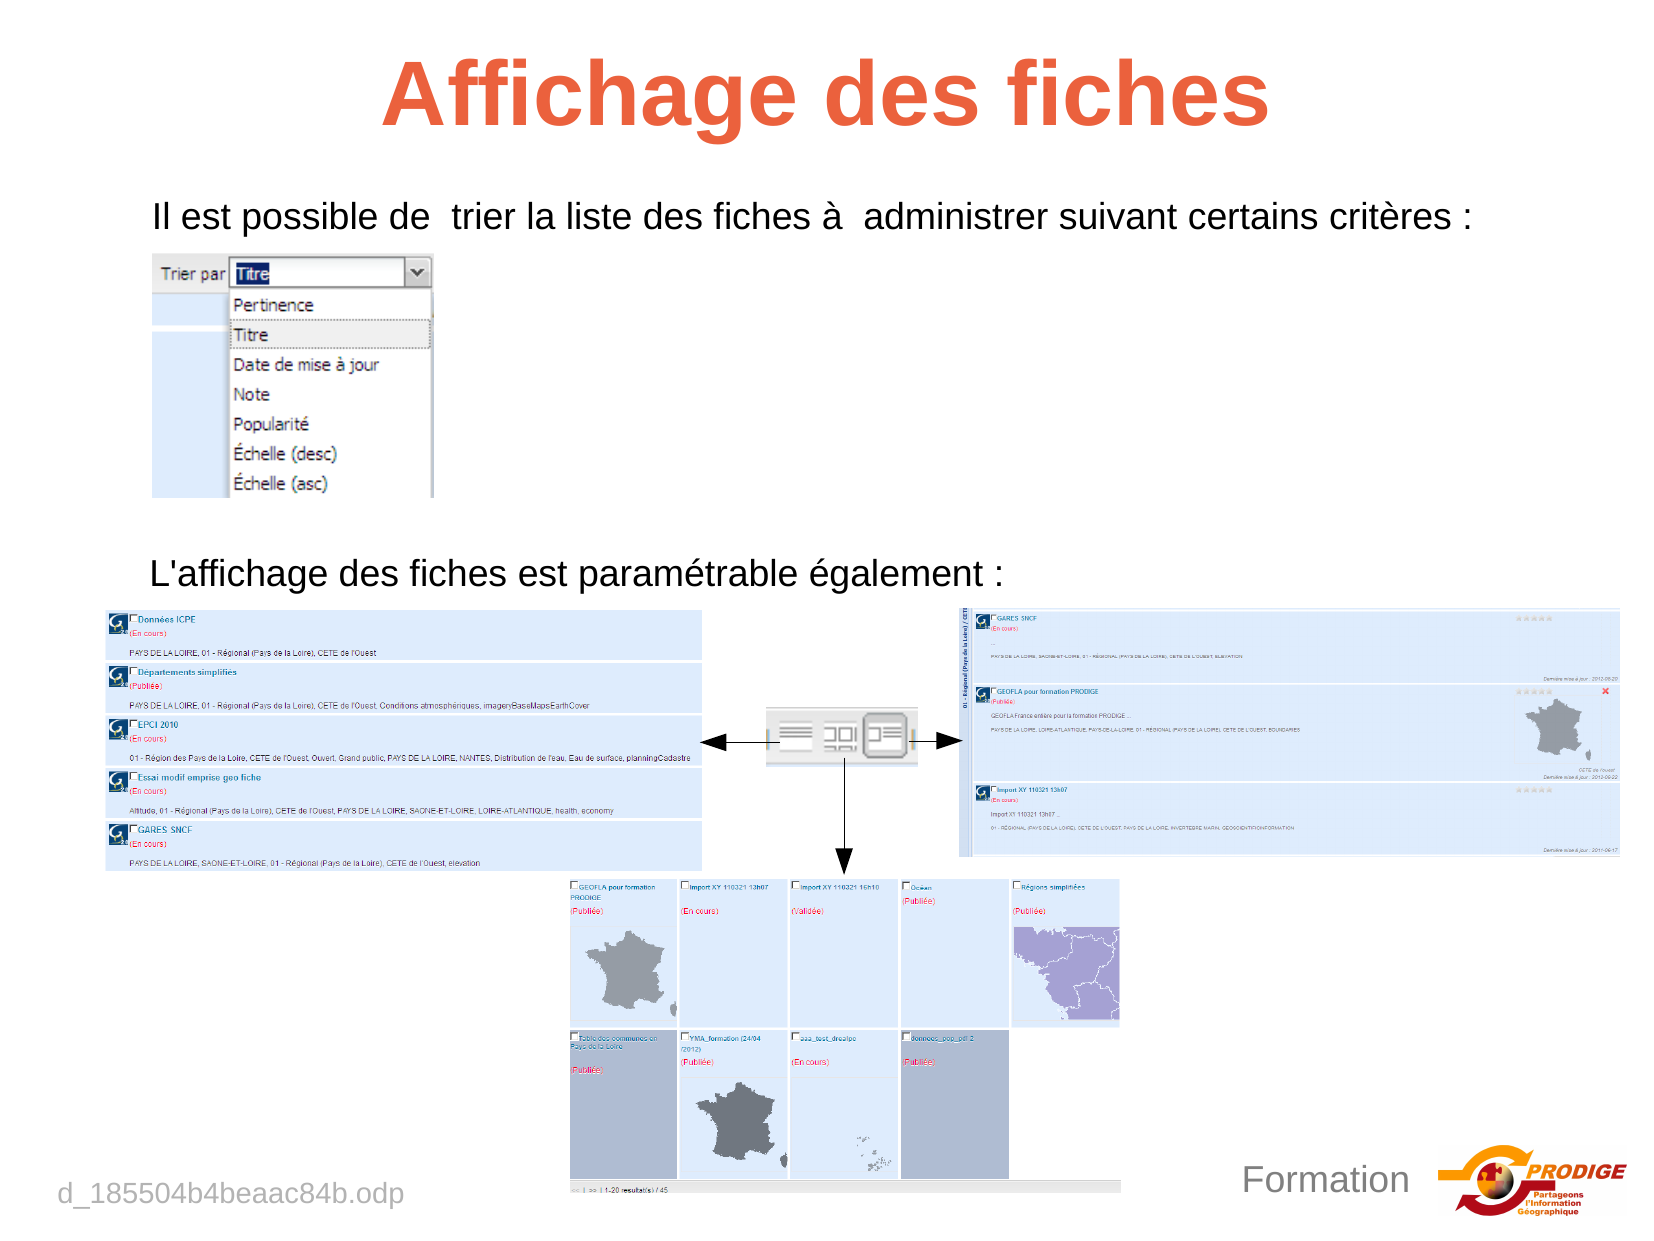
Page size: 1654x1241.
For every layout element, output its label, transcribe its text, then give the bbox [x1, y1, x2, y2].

picture [152, 252, 434, 498]
picture [766, 707, 918, 767]
picture [570, 876, 1121, 1193]
text_box L'affichage des fiches est paramétrable également : [134, 544, 1030, 602]
text_box Il est possible de trier la liste des fiches à administrer suivant certains critères : [137, 188, 1489, 288]
title Affichage des fiches [82, 0, 1571, 191]
picture [104, 608, 702, 873]
picture [959, 608, 1620, 857]
picture [1438, 1145, 1627, 1216]
